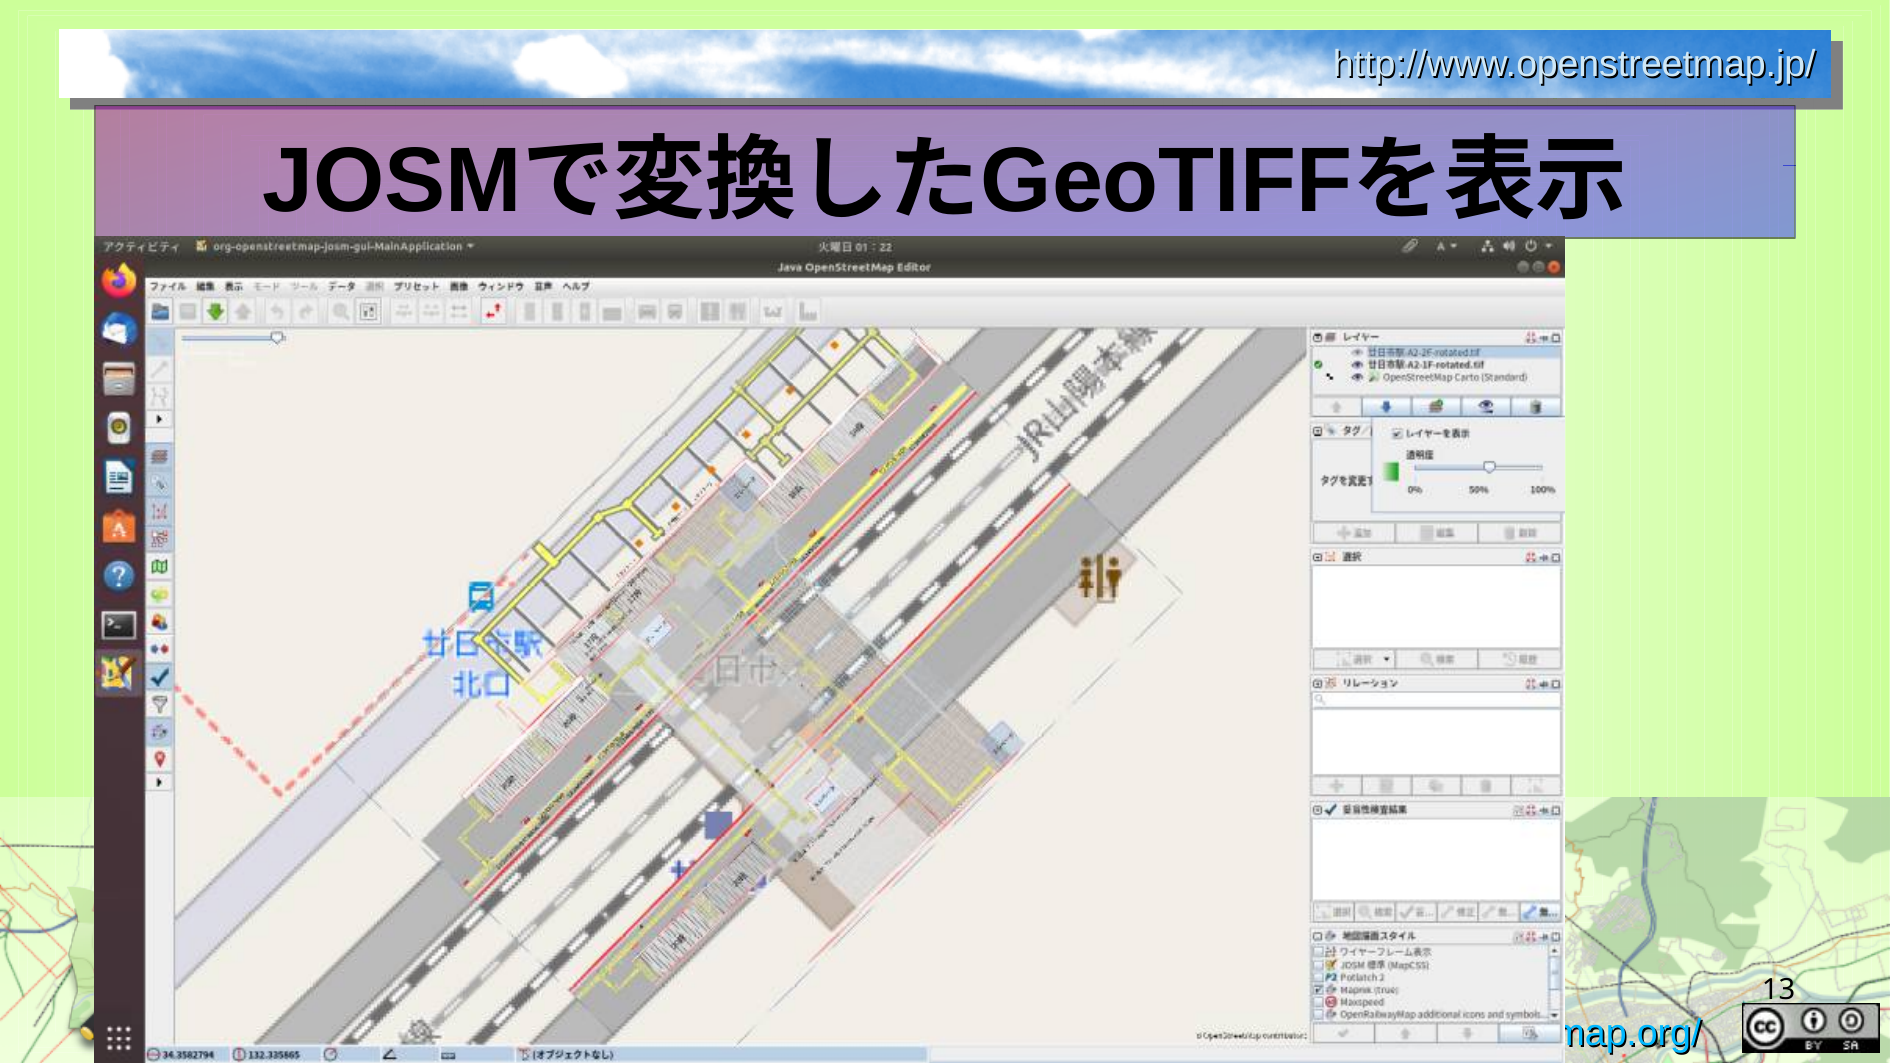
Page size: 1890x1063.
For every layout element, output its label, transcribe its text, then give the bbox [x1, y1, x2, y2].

picture [0, 236, 1890, 1063]
title JOSMで変換したGeoTIFFを表示 [94, 112, 1796, 231]
picture [59, 29, 1831, 98]
